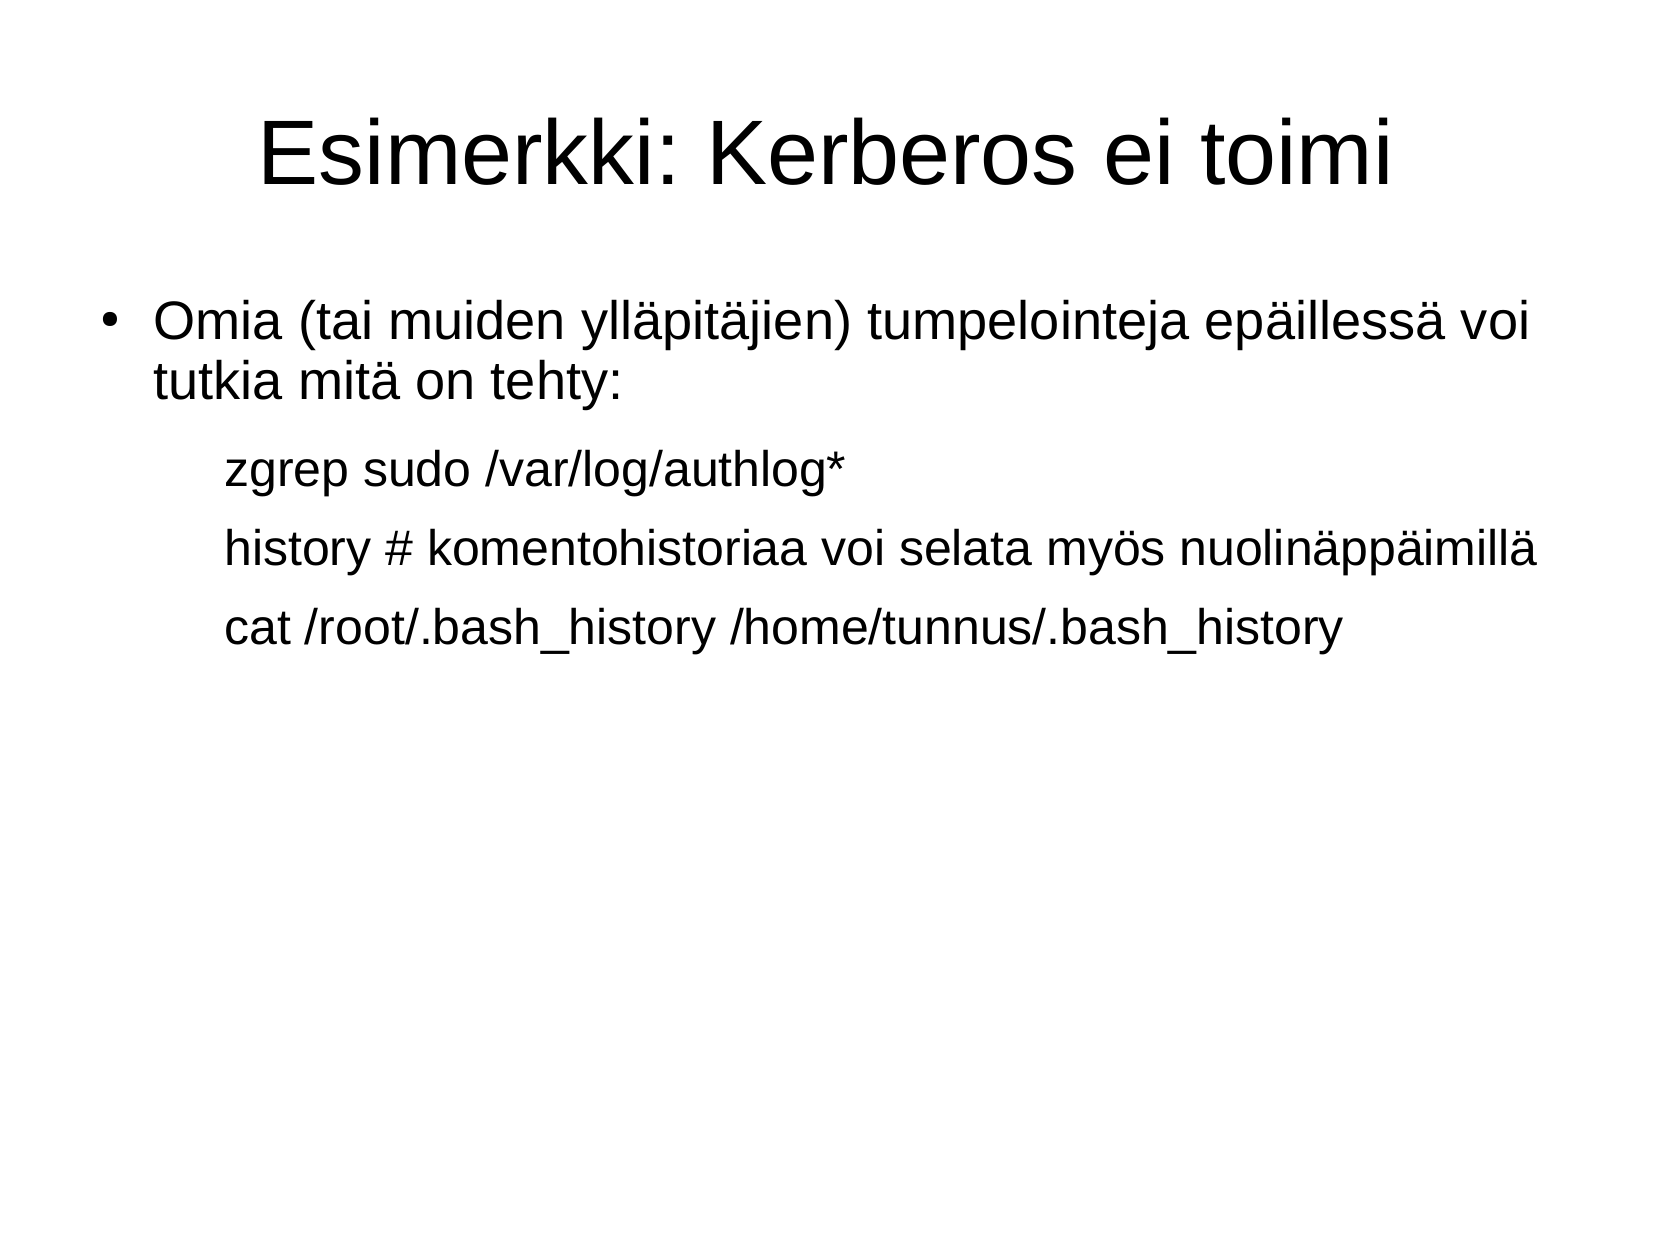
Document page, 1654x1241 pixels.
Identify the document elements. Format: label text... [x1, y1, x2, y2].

list Omia (tai muiden ylläpitäjien) tumpelointeja epäillessä voi tutkia mitä on tehty: zgrep sudo /var/log/authlog* history # komentohistoriaa voi selata myös nuolinäppäimillä cat /root/.bash_history /home/tunnus/.bash_history [82, 290, 1571, 1010]
title Esimerkki: Kerberos ei toimi [82, 49, 1571, 257]
